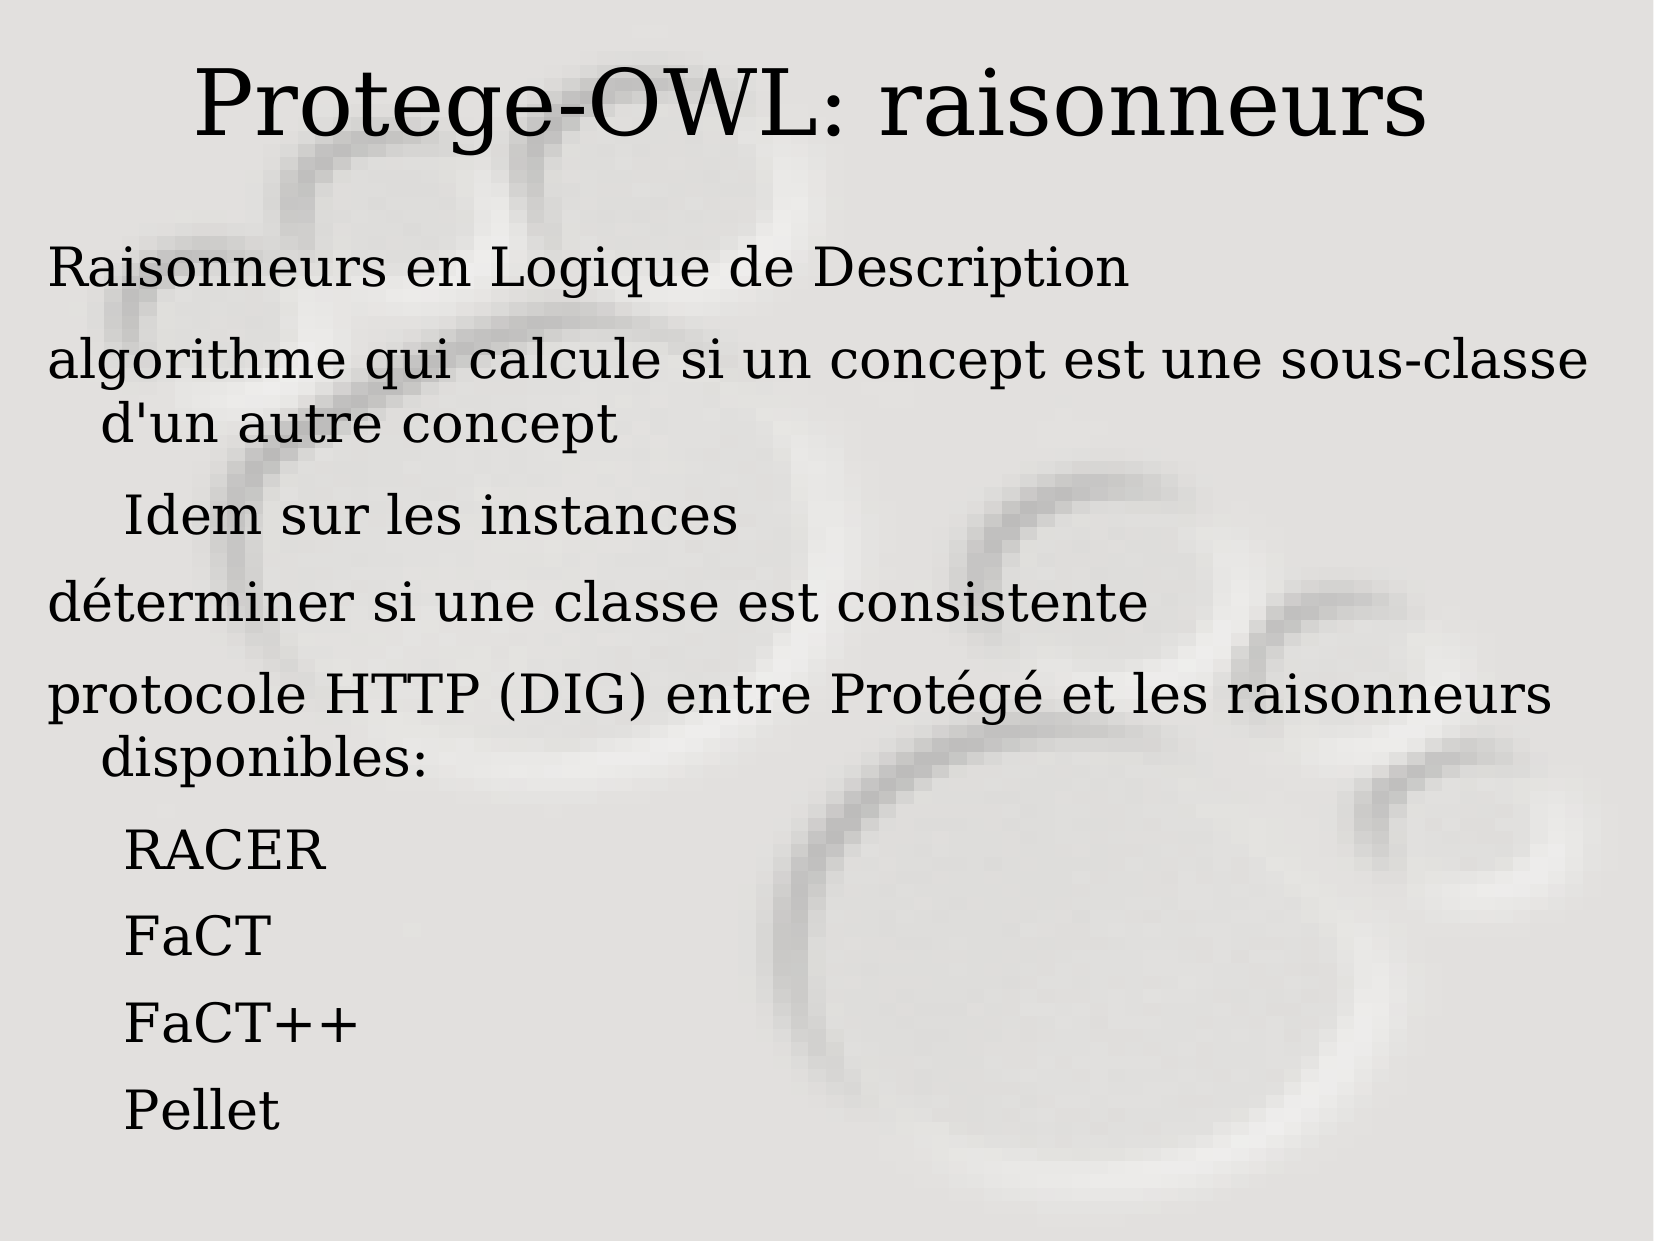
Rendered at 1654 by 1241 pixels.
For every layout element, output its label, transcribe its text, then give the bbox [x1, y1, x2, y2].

picture [0, 0, 1654, 1241]
list Raisonneurs en Logique de Description algorithme qui calcule si un concept est une sous-classe d'un autre concept Idem sur les instances déterminer si une classe est consistente protocole HTTP (DIG) entre Protégé et les raisonneurs disponibles: RACER FaCT FaCT++ Pellet [29, 236, 1595, 1229]
title Protege-OWL: raisonneurs [29, 0, 1595, 208]
